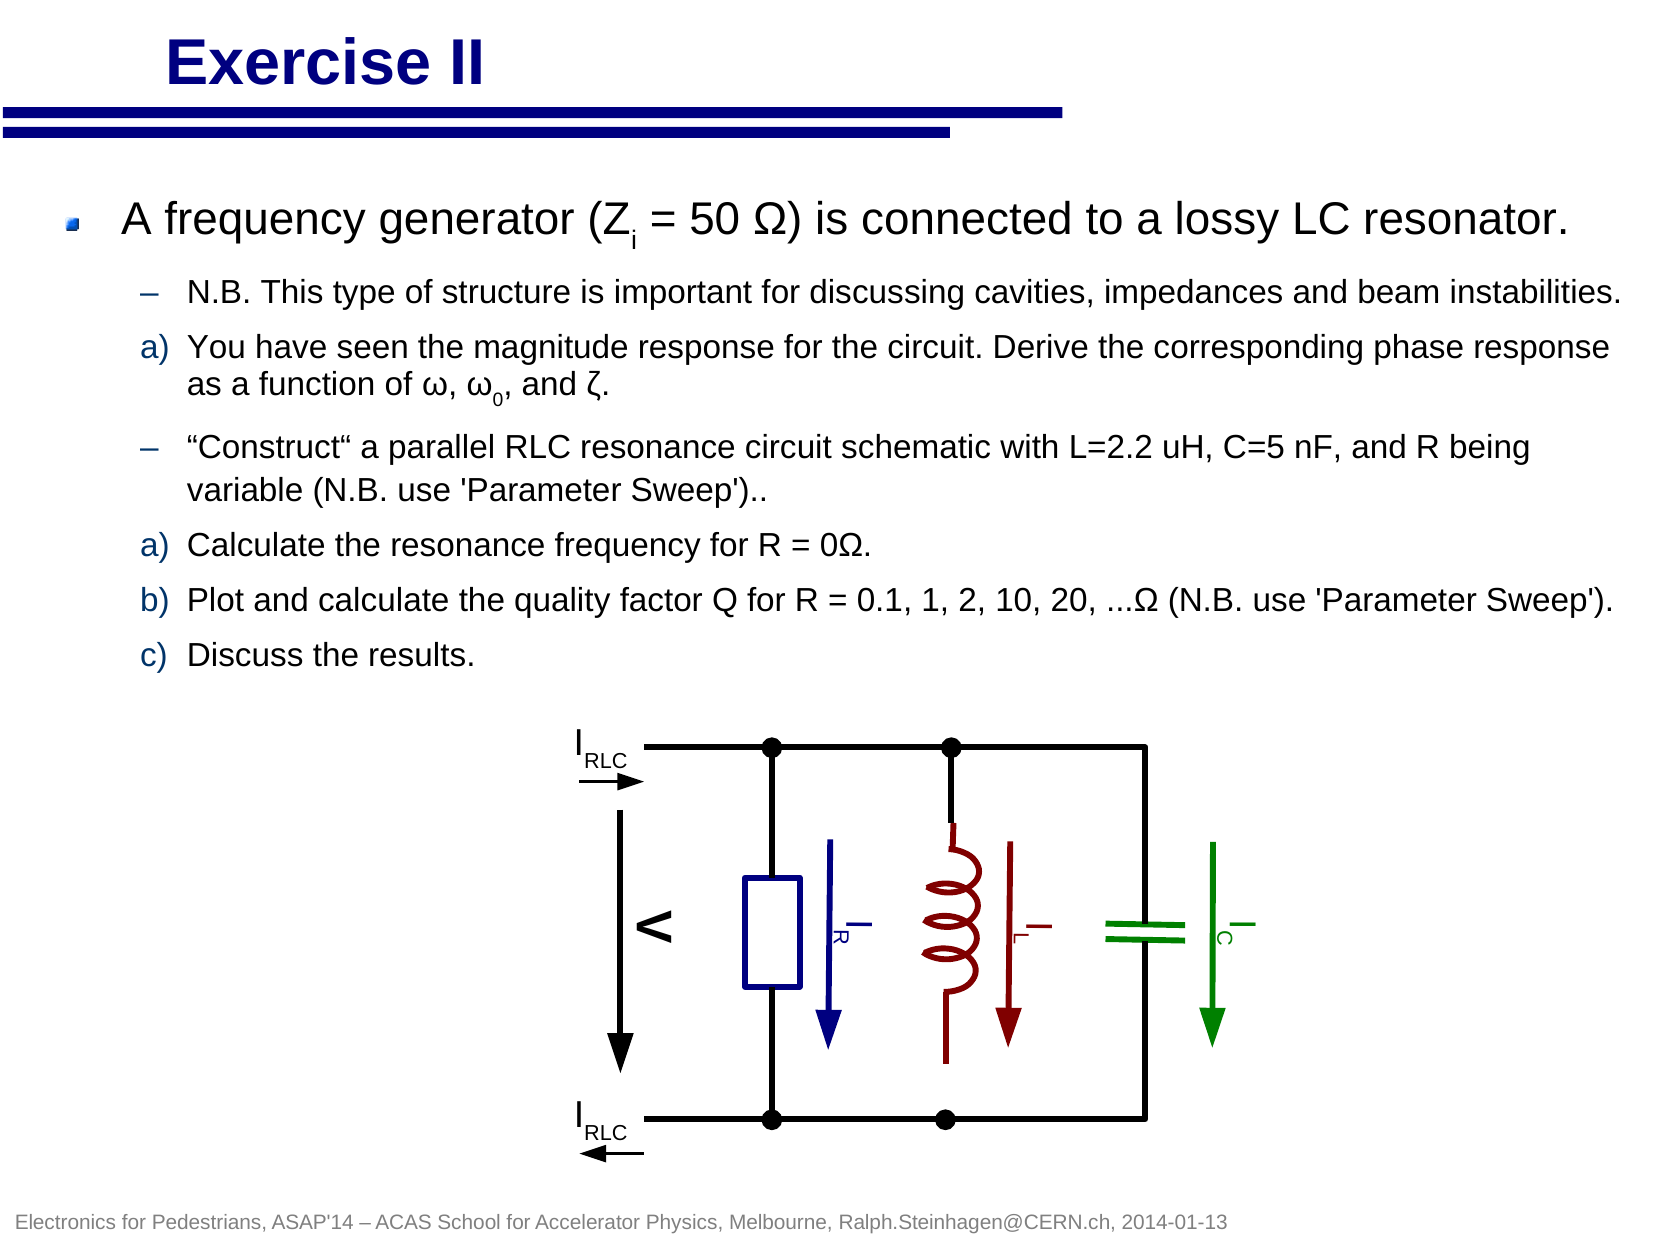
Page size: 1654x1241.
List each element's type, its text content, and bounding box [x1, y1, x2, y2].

text_box [744, 877, 800, 987]
text_box IRLC [557, 712, 644, 782]
text_box [762, 1110, 781, 1129]
text_box IRLC [557, 1084, 645, 1154]
list A frequency generator (Zi = 50 Ω) is connected to a lossy LC resonator. N.B. This type of structure is important for discussing cavities, impedances and beam instabilities. You have seen the magnitude response for the circuit. Derive the corresponding phase response as a function of ω, ω0, and ζ. “Construct“ a parallel RLC resonance circuit schematic with L=2.2 uH, C=5 nF, and R being variable (N.B. use 'Parameter Sweep').. Calculate the resonance frequency for R = 0Ω. Plot and calculate the quality factor Q for R = 0.1, 1, 2, 10, 20, ...Ω (N.B. use 'Parameter Sweep'). Discuss the results. [65, 192, 1628, 1205]
text_box [936, 1110, 955, 1129]
title Exercise II [165, 0, 1323, 124]
text_box [762, 738, 781, 757]
text_box [942, 738, 961, 757]
